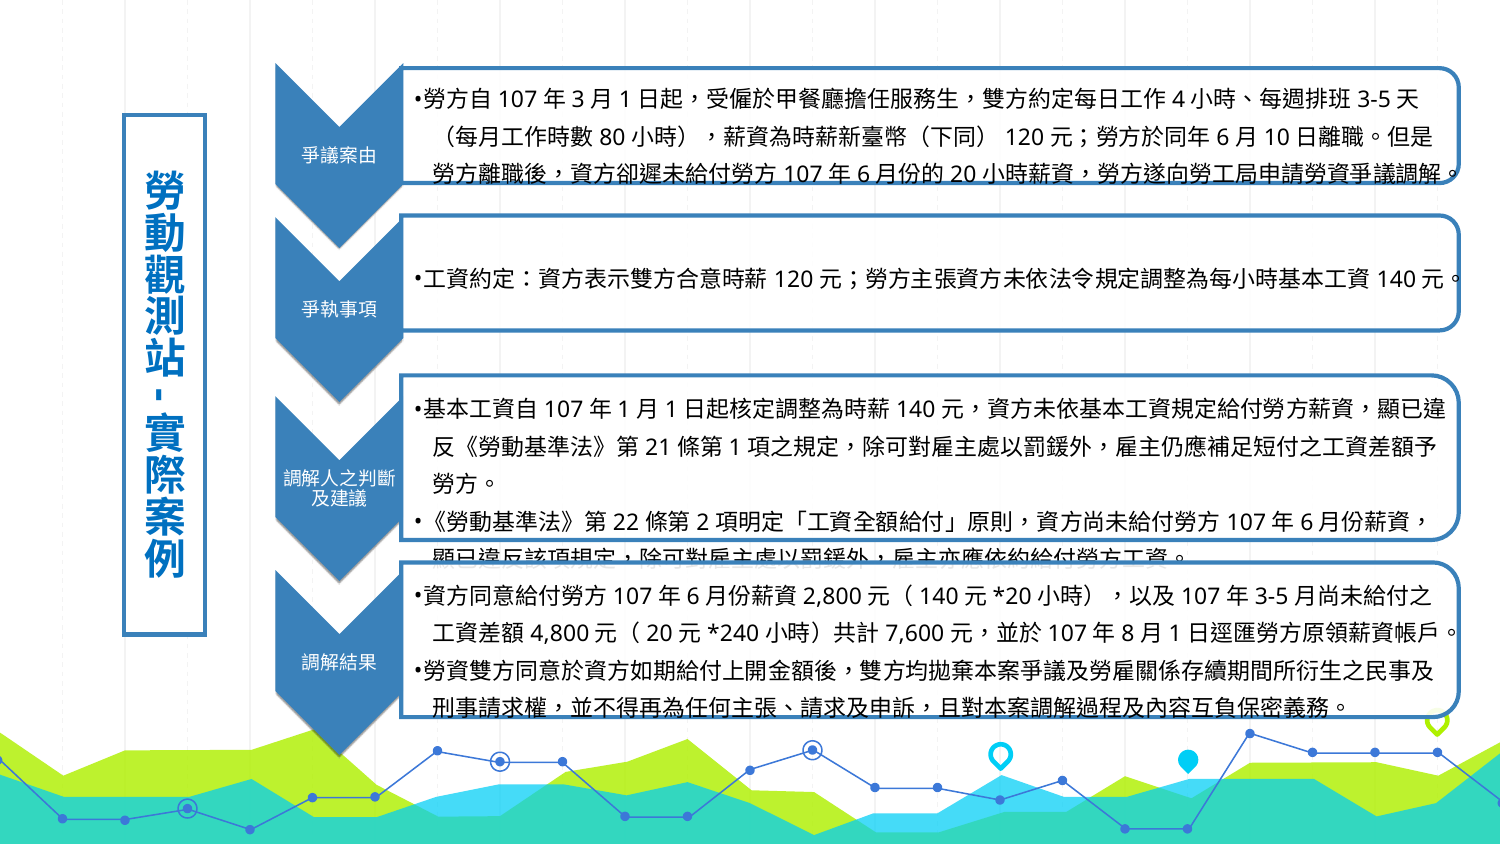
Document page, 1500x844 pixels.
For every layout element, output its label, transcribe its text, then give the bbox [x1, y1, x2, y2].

text_box 勞動觀測站-實際案例 [123, 114, 205, 635]
text_box 調解結果 [277, 575, 401, 753]
text_box 爭執事項 [277, 222, 402, 400]
text_box 爭議案由 [277, 68, 401, 246]
text_box 工資約定：資方表示雙方合意時薪120元；勞方主張資方未依法令規定調整為每小時基本工資140元。 [401, 215, 1459, 331]
text_box 勞方自107年3月1日起，受僱於甲餐廳擔任服務生，雙方約定每日工作4小時、每週排班3-5天（每月工作時數80小時），薪資為時薪新臺幣（下同）120元；勞方於同年6月10日離職。但是勞方離職後，資方卻遲未給付勞方107年6月份的20小時薪資，勞方遂向勞工局申請勞資爭議調解。 [401, 68, 1459, 184]
text_box 調解人之判斷及建議 [277, 401, 401, 579]
text_box 基本工資自107年1月1日起核定調整為時薪140元，資方未依基本工資規定給付勞方薪資，顯已違反《勞動基準法》第21條第1項之規定，除可對雇主處以罰鍰外，雇主仍應補足短付之工資差額予勞方。 《勞動基準法》第22條第2項明定「工資全額給付」原則，資方尚未給付勞方107年6月份薪資，顯已違反該項規定，除可對雇主處以罰鍰外，雇主亦應依約給付勞方工資。 [401, 375, 1459, 541]
text_box 資方同意給付勞方107年6月份薪資2,800元（140元*20小時），以及107年3-5月尚未給付之工資差額4,800元（20元*240小時）共計7,600元，並於107年8月1日逕匯勞方原領薪資帳戶。 勞資雙方同意於資方如期給付上開金額後，雙方均拋棄本案爭議及勞雇關係存續期間所衍生之民事及刑事請求權，並不得再為任何主張、請求及申訴，且對本案調解過程及內容互負保密義務。 [401, 562, 1459, 718]
